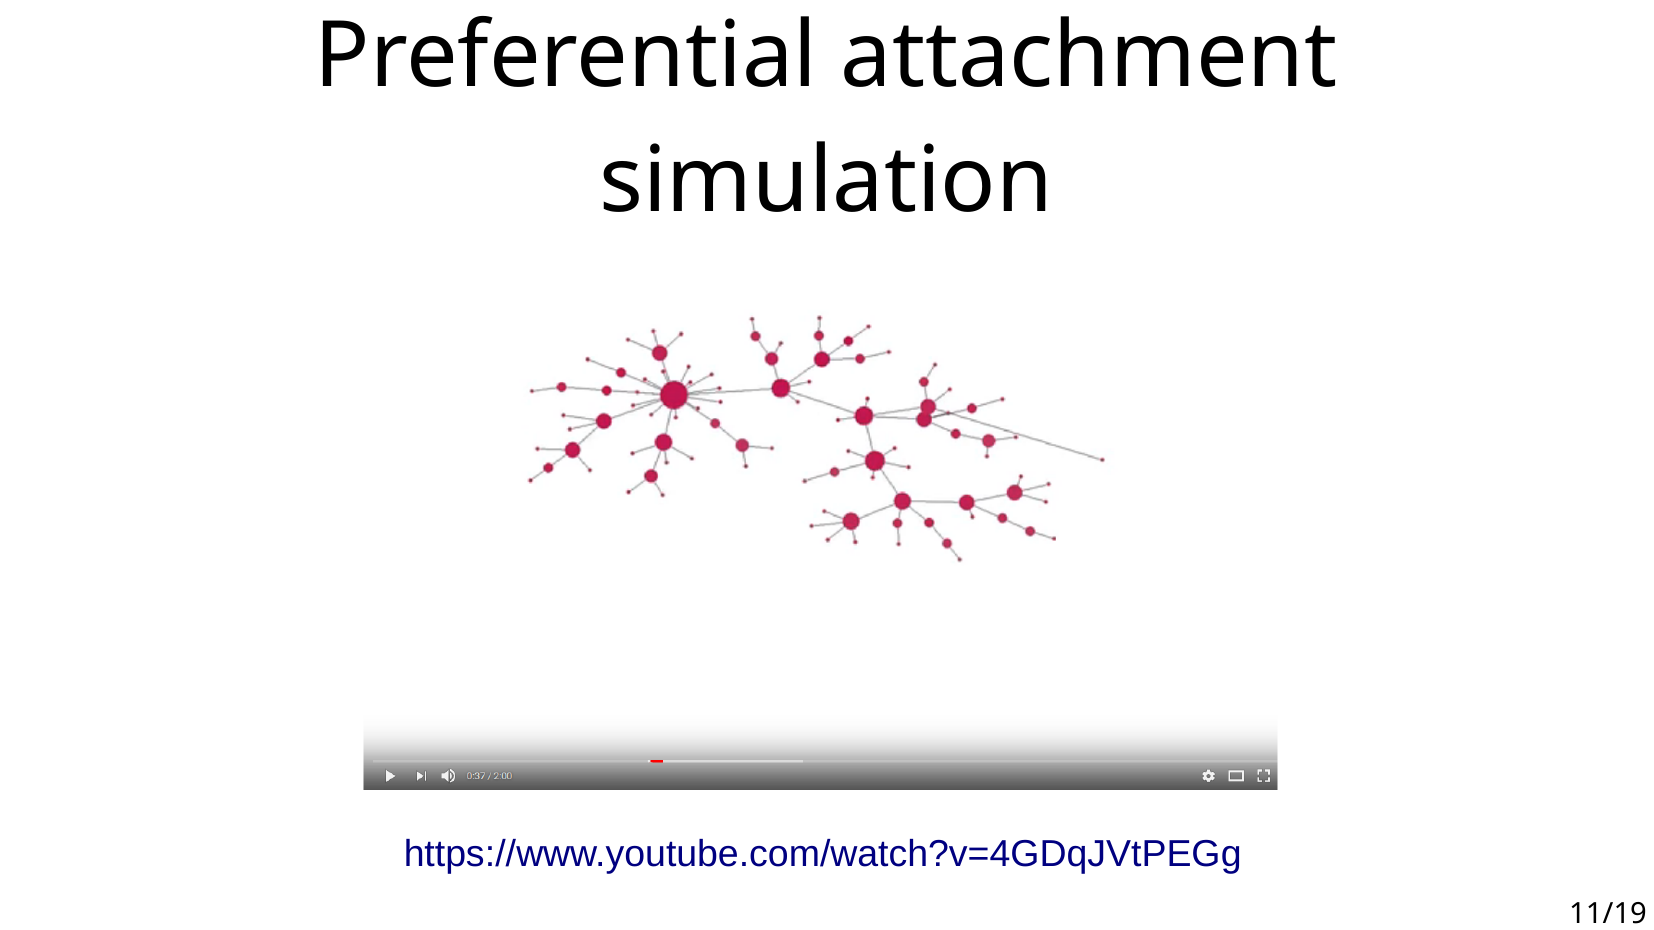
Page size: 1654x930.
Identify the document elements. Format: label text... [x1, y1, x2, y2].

title Preferential attachment simulation [82, 1, 1571, 225]
picture [360, 262, 1287, 796]
text_box https://www.youtube.com/watch?v=4GDqJVtPEGg [315, 825, 1342, 882]
